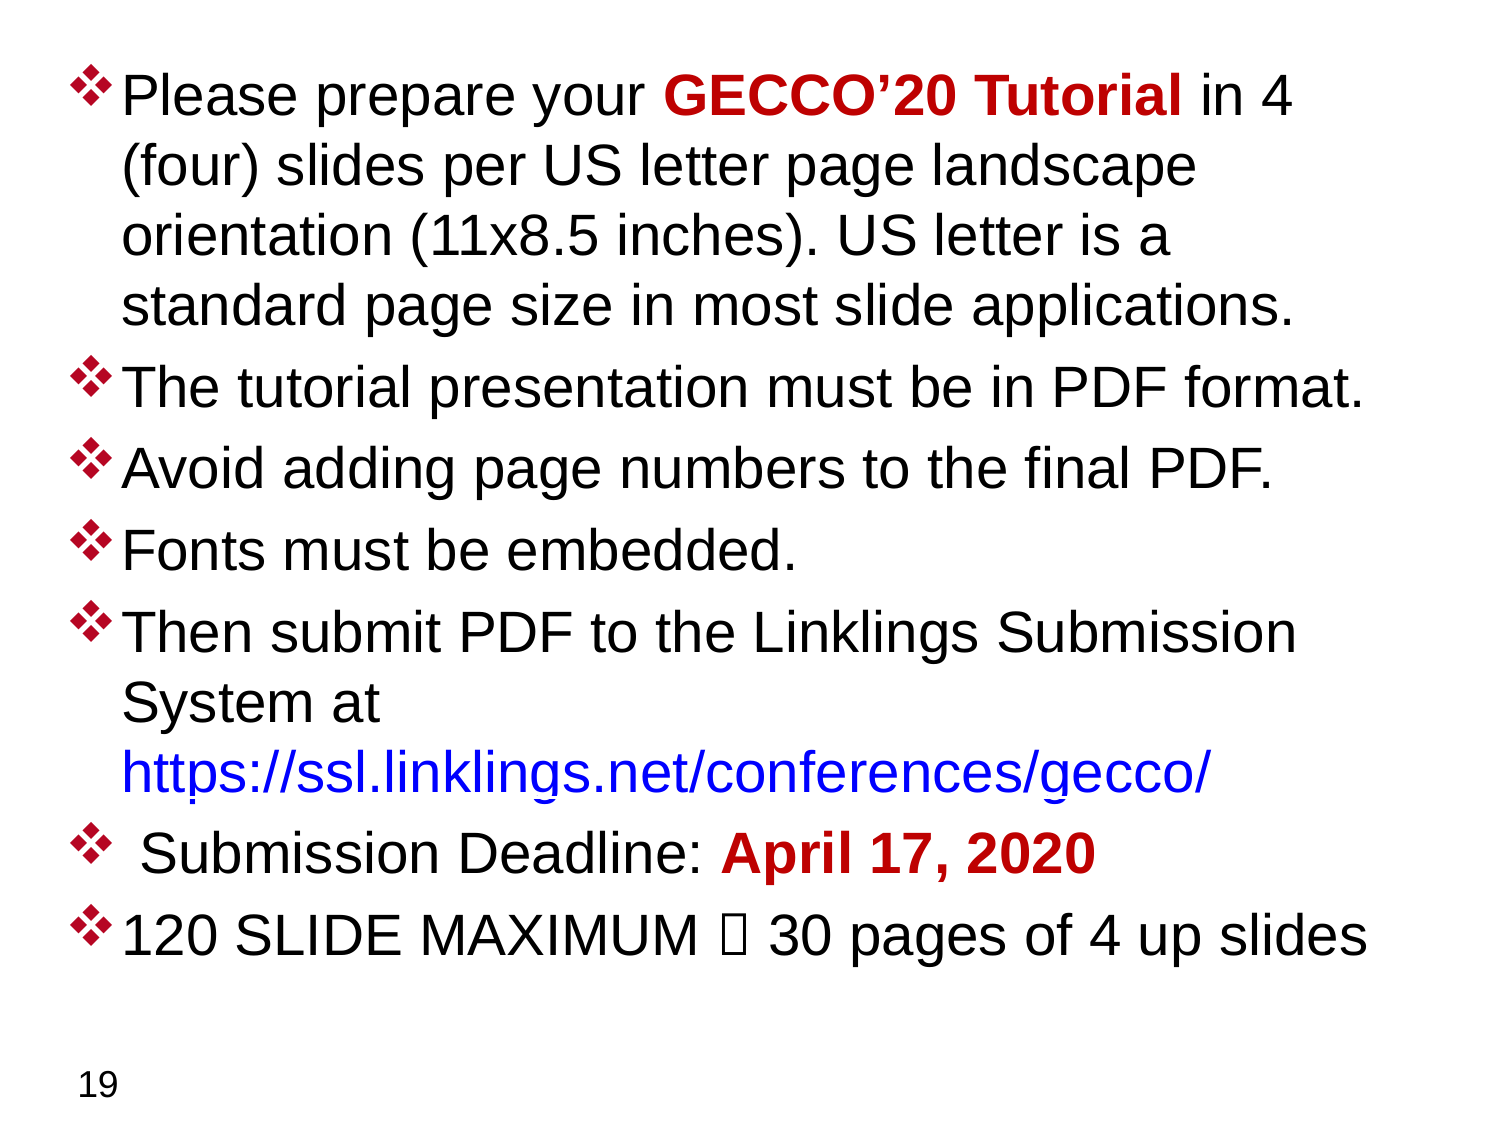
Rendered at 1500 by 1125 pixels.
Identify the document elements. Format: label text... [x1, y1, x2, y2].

text_box <number> [62, 1037, 1463, 1113]
text_box Please prepare your GECCO’20 Tutorial in 4 (four) slides per US letter page landscape orientation (11x8.5 inches). US letter is a standard page size in most slide applications. The tutorial presentation must be in PDF format. Avoid adding page numbers to the final PDF. Fonts must be embedded. Then submit PDF to the Linklings Submission System at https://ssl.linklings.net/conferences/gecco/ Submission Deadline: April 17, 2020 120 SLIDE MAXIMUM  30 pages of 4 up slides [49, 49, 1388, 1100]
